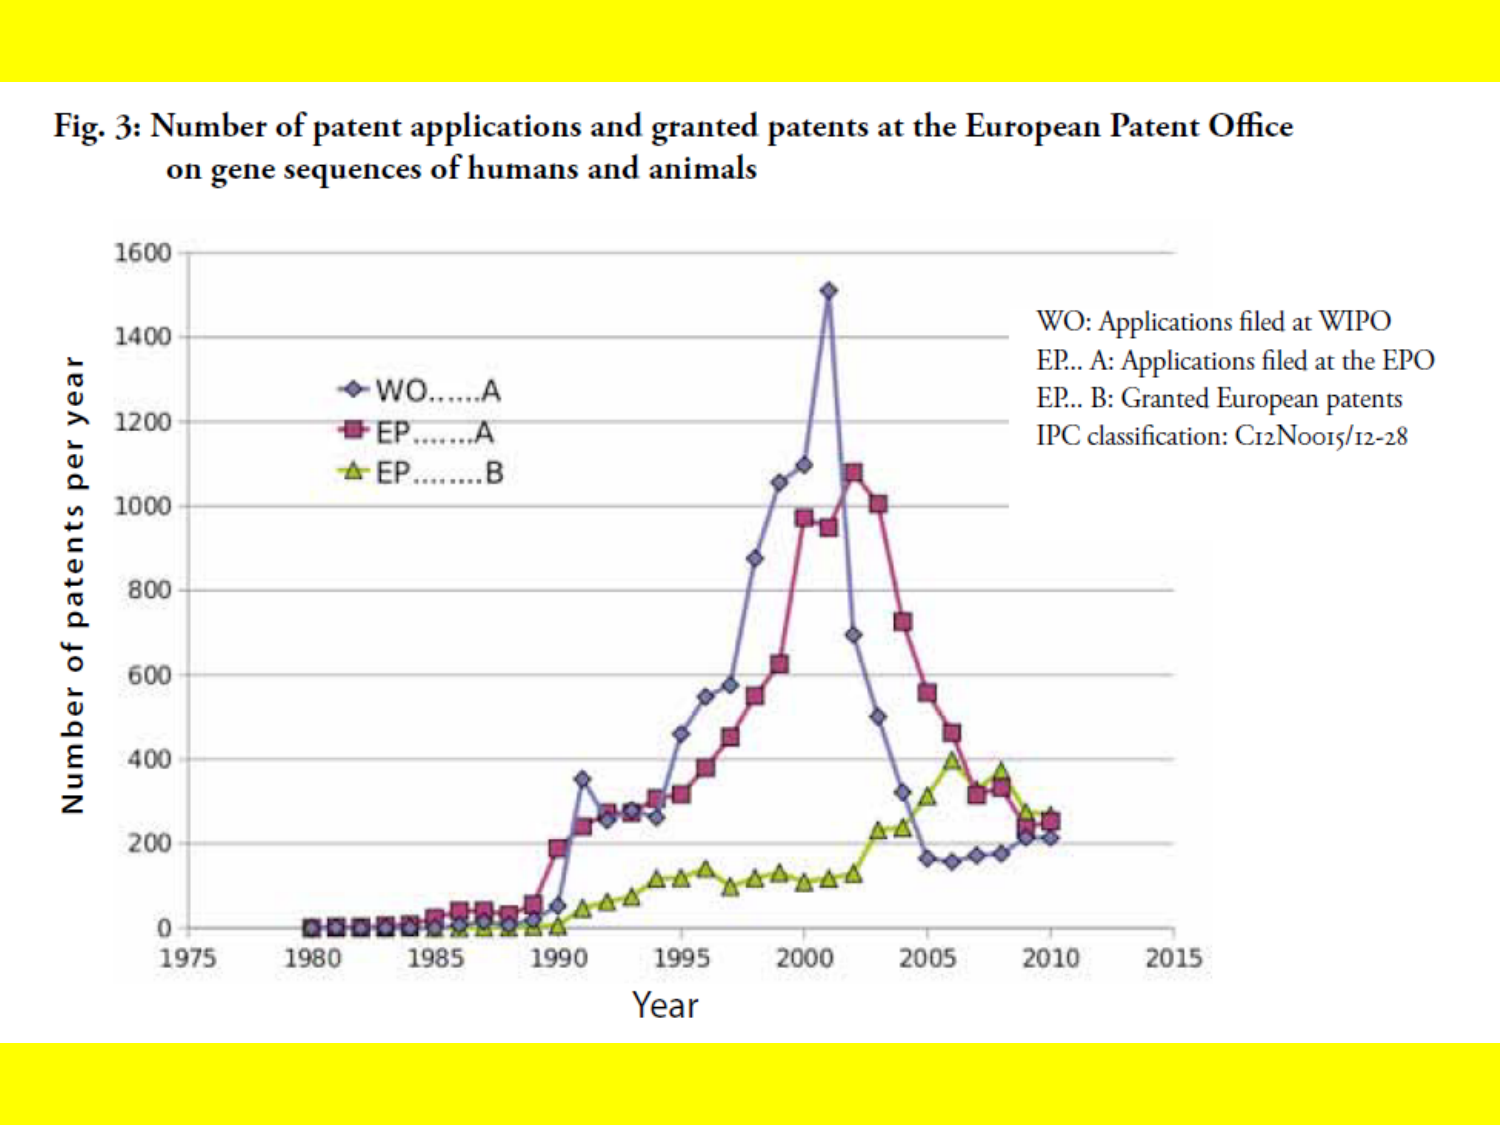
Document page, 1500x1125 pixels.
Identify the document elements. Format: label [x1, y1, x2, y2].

picture [0, 82, 1500, 1043]
